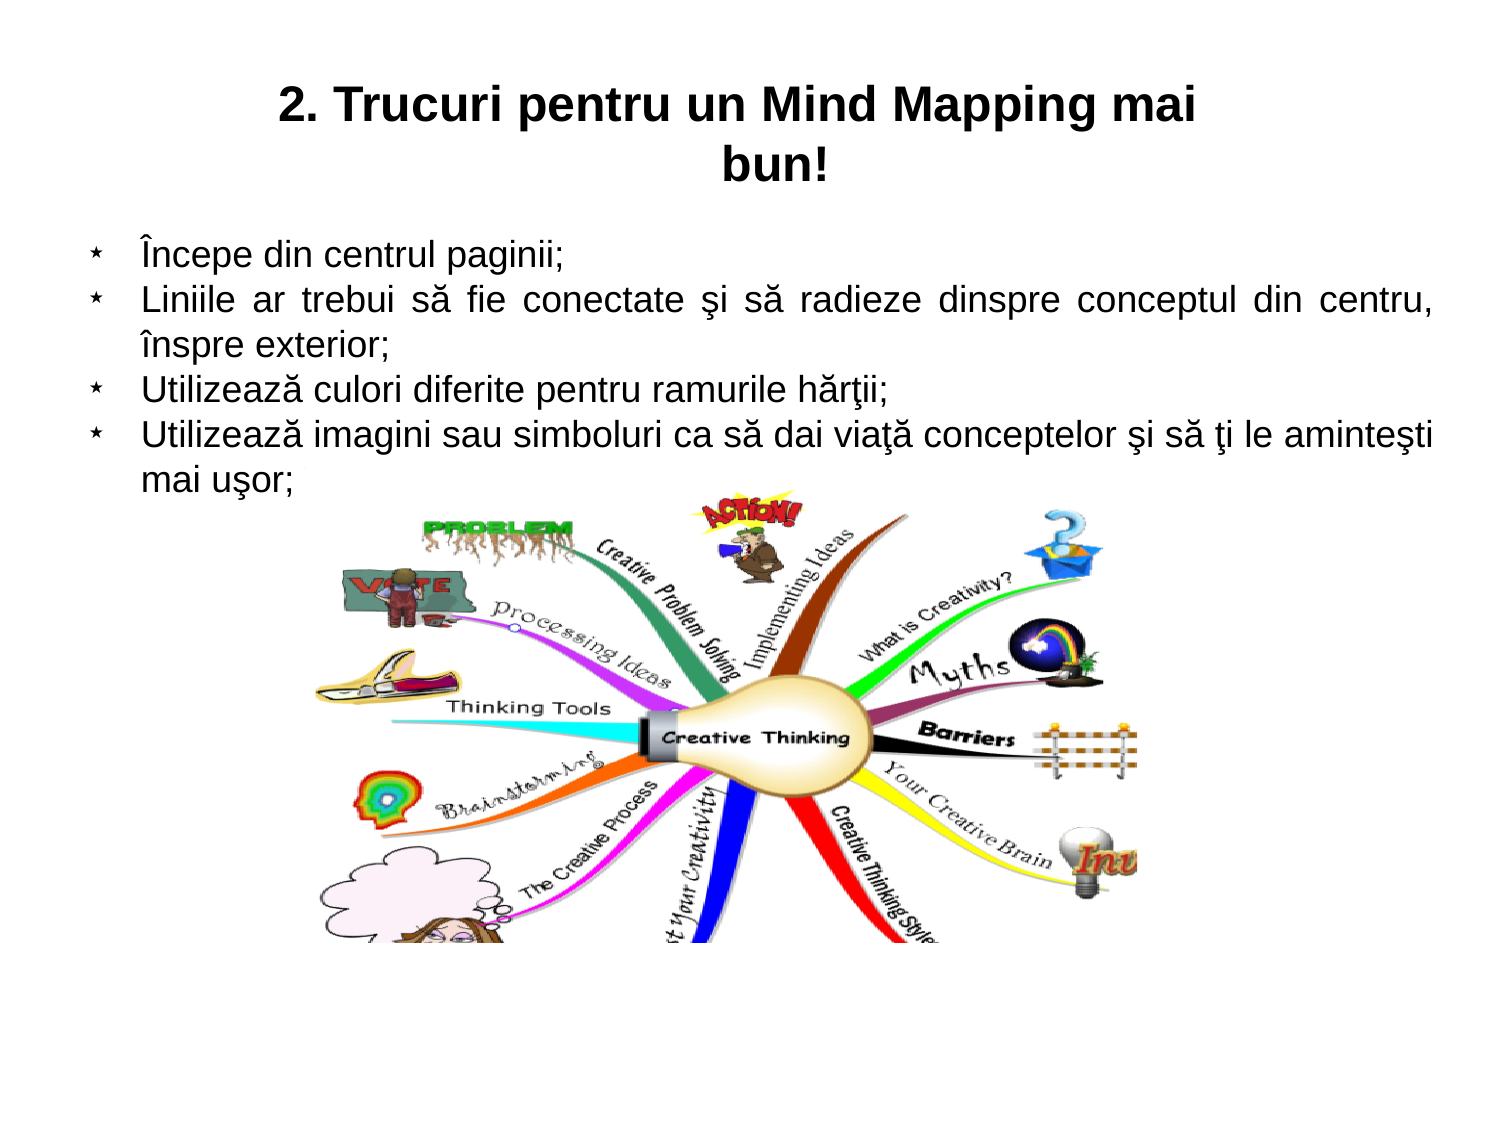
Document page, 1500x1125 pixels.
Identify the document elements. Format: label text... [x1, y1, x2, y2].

list Începe din centrul paginii; Liniile ar trebui să fie conectate şi să radieze dinspre conceptul din centru, înspre exterior; Utilizează culori diferite pentru ramurile hărţii; Utilizează imagini sau simboluri ca să dai viaţă conceptelor şi să ţi le aminteşti mai uşor; [51, 222, 1449, 571]
title 2. Trucuri pentru un Mind Mapping mai bun! [246, 64, 1231, 213]
picture [304, 468, 1138, 943]
